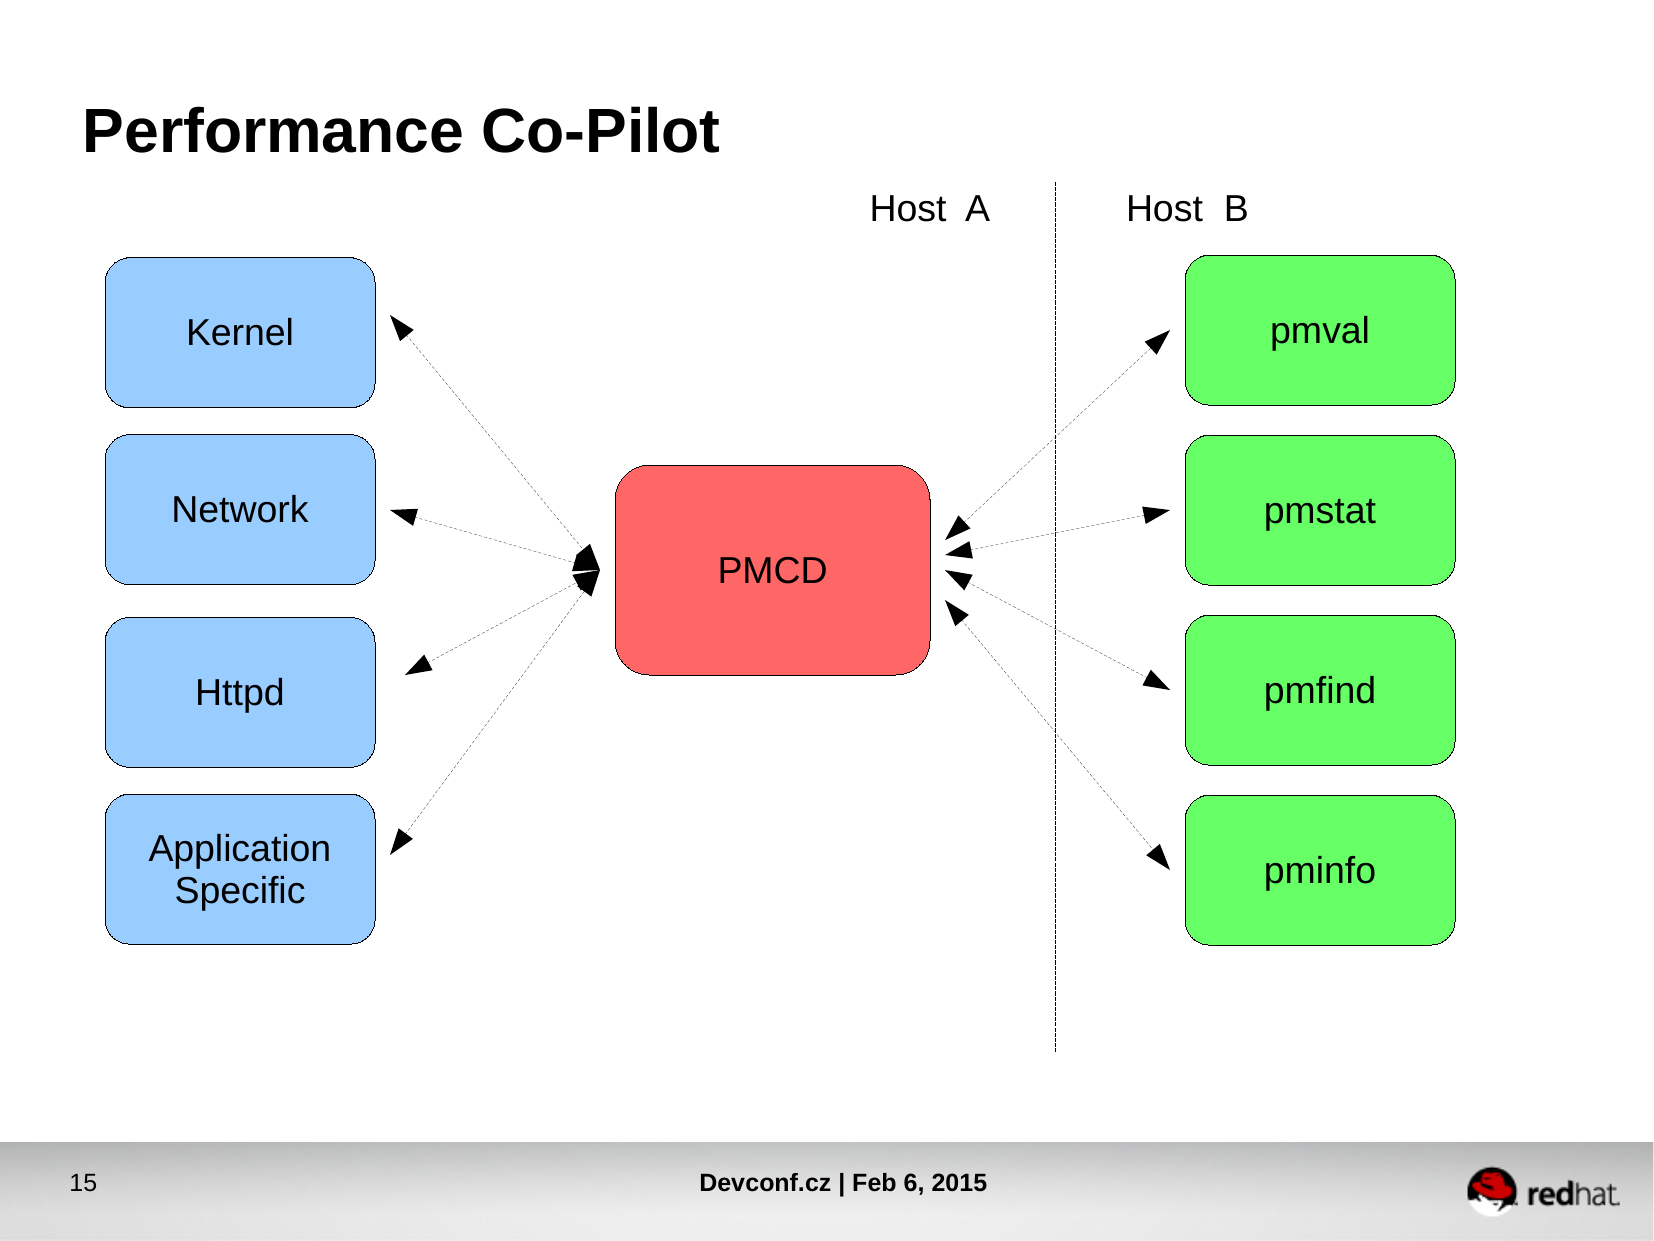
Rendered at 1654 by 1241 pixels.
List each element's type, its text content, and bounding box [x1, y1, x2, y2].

text_box Application Specific [105, 794, 376, 945]
text_box Host B [1111, 180, 1307, 237]
text_box Kernel [105, 257, 376, 408]
text_box Network [105, 434, 376, 585]
text_box Host A [810, 180, 1006, 237]
text_box Httpd [105, 617, 376, 768]
text_box PMCD [615, 465, 931, 676]
picture [0, 1142, 1654, 1241]
text_box pmval [1185, 255, 1456, 406]
text_box pmstat [1185, 435, 1456, 586]
text_box pmfind [1185, 615, 1456, 766]
title Performance Co-Pilot [82, 37, 1571, 226]
text_box pminfo [1185, 795, 1456, 946]
